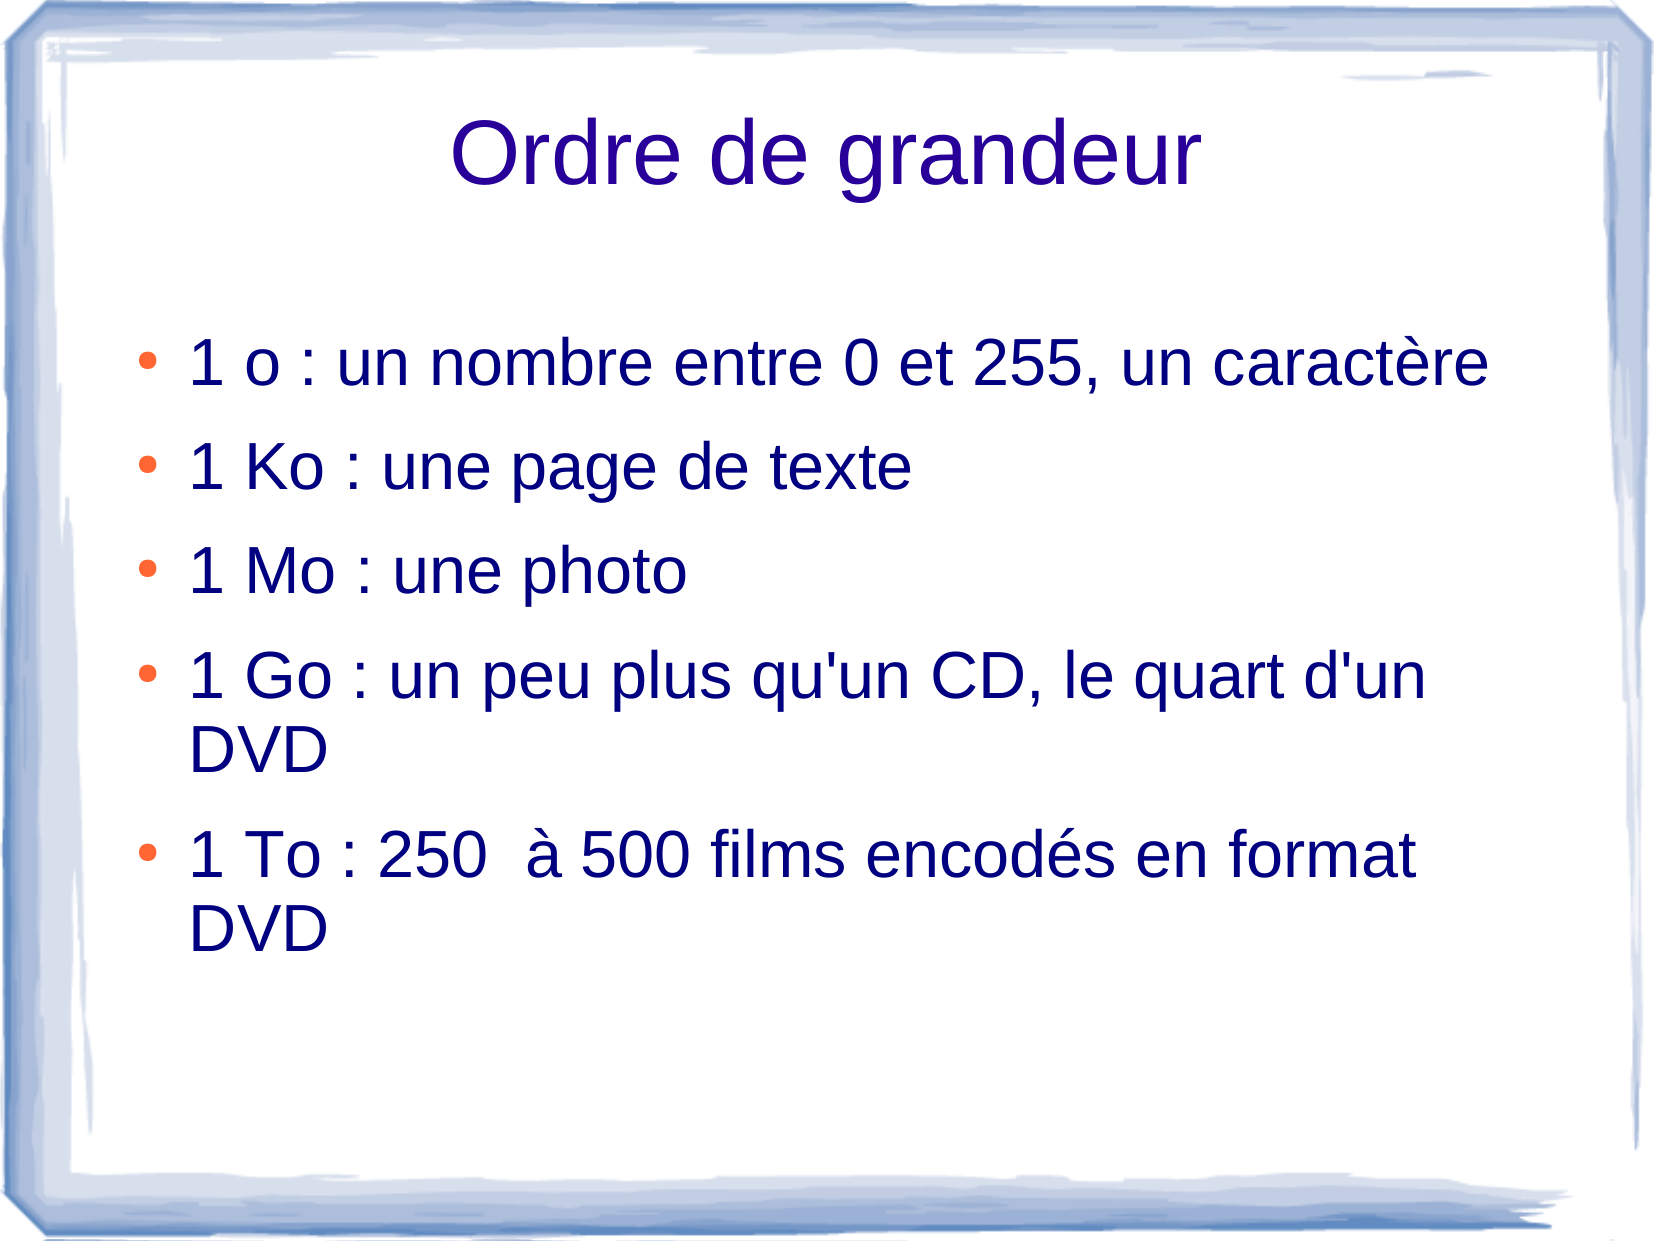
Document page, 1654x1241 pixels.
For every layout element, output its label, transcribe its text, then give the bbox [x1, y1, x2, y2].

picture [0, 0, 1654, 1241]
list 1 o : un nombre entre 0 et 255, un caractère 1 Ko : une page de texte 1 Mo : une photo 1 Go : un peu plus qu'un CD, le quart d'un DVD 1 To : 250 à 500 films encodés en format DVD [118, 324, 1571, 1045]
title Ordre de grandeur [82, 49, 1571, 257]
